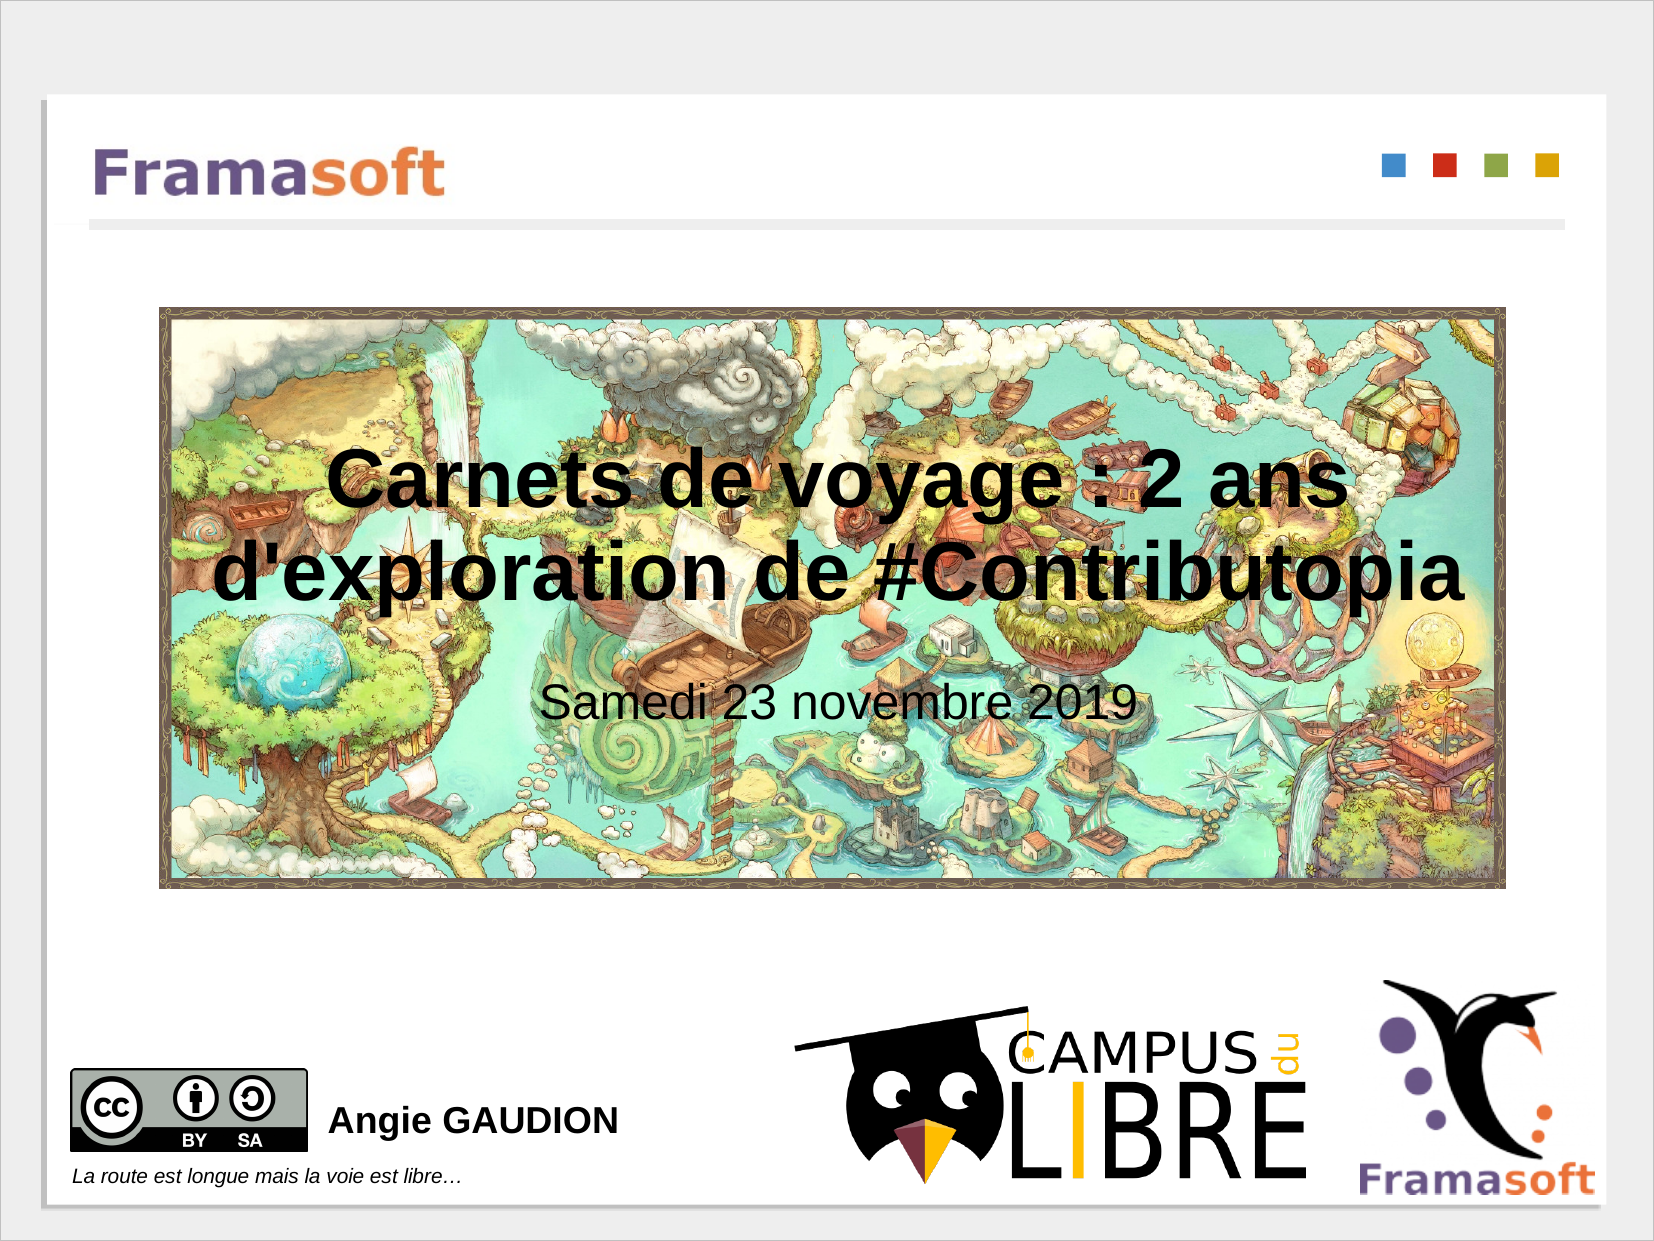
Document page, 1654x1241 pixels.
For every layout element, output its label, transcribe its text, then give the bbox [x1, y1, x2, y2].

picture [159, 307, 1506, 889]
text_box La route est longue mais la voie est libre… [57, 1157, 591, 1241]
picture [1360, 980, 1595, 1195]
picture [70, 1068, 308, 1152]
picture [54, 104, 508, 225]
text_box Angie GAUDION [312, 1092, 773, 1152]
picture [773, 992, 1306, 1196]
text_box Carnets de voyage : 2 ans d'exploration de #Contributopia Samedi 23 novembre 2019 [188, 425, 1489, 831]
text_box [0, 0, 1654, 1241]
